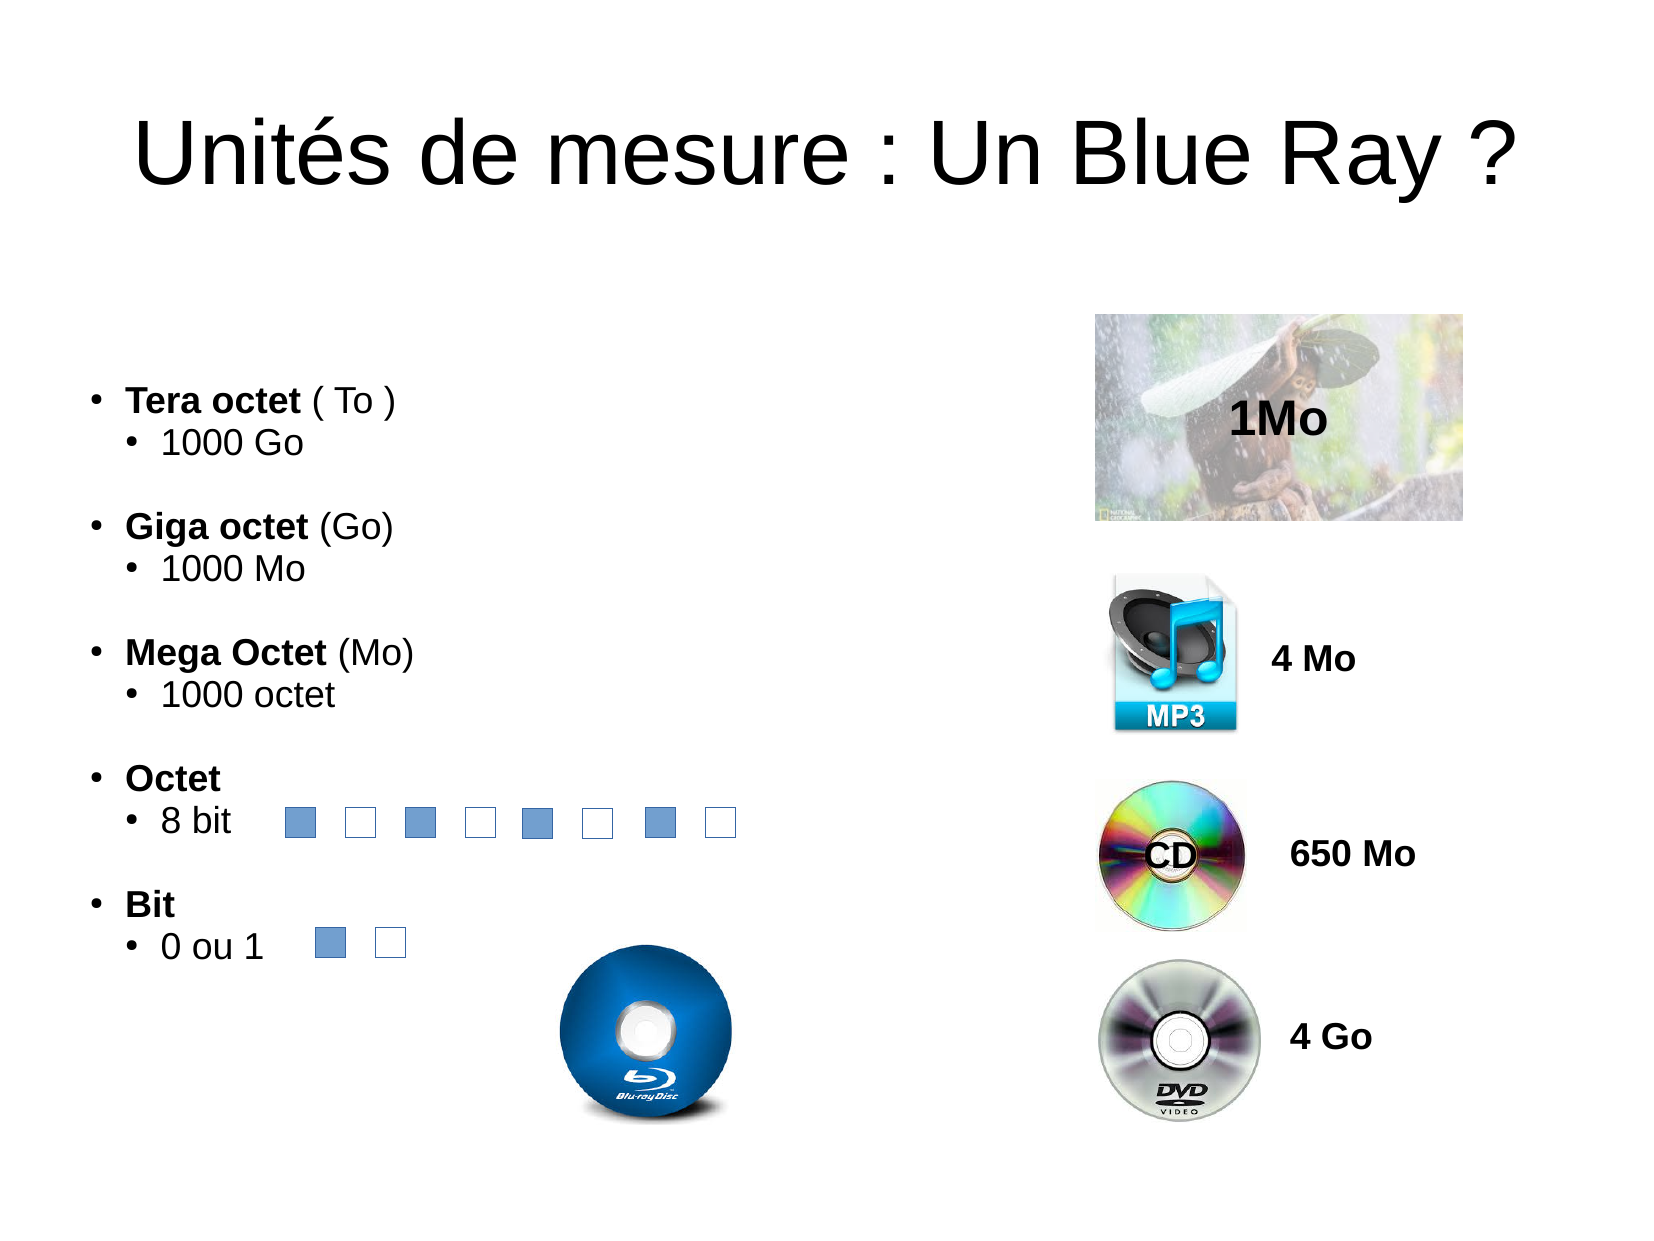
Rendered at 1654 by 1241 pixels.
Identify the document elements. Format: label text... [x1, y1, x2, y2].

text_box 4 Mo [1256, 630, 1456, 687]
text_box [315, 927, 346, 958]
title Unités de mesure : Un Blue Ray ? [82, 49, 1571, 257]
text_box 650 Mo [1275, 825, 1474, 882]
picture [555, 944, 736, 1126]
text_box [645, 807, 676, 838]
text_box 4 Go [1275, 1008, 1474, 1066]
picture [1095, 573, 1257, 736]
text_box [405, 807, 436, 838]
picture [1098, 959, 1261, 1125]
picture [1095, 315, 1463, 521]
text_box [522, 808, 553, 839]
text_box Tera octet ( To ) 1000 Go Giga octet (Go) 1000 Mo Mega Octet (Mo) 1000 octet Octet 8 bit Bit 0 ou 1 [75, 372, 430, 976]
text_box [285, 807, 316, 838]
picture [1095, 779, 1247, 932]
